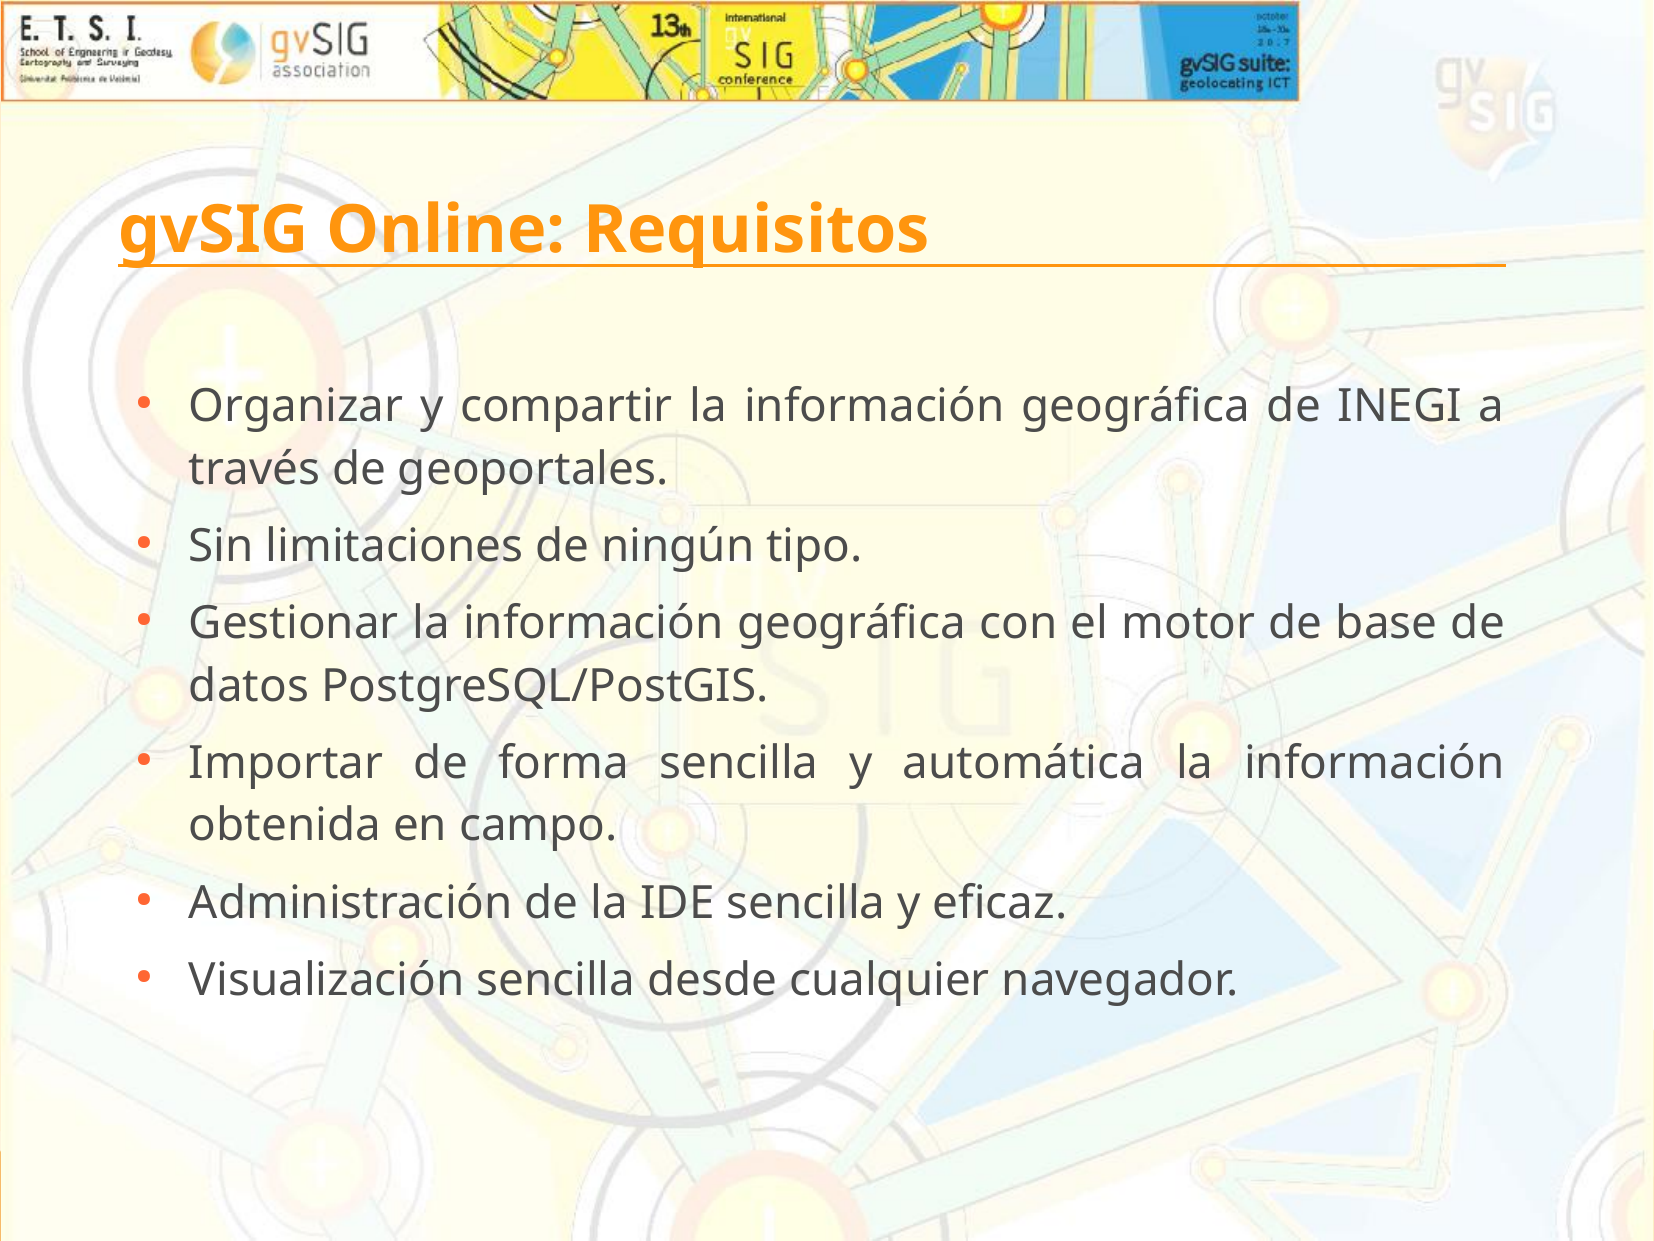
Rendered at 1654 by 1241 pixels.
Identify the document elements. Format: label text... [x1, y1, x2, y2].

picture [0, 0, 1654, 1241]
title gvSIG Online: Requisitos [118, 177, 1607, 276]
list Organizar y compartir la información geográfica de INEGI a través de geoportales. Sin limitaciones de ningún tipo. Gestionar la información geográfica con el motor de base de datos PostgreSQL/PostGIS. Importar de forma sencilla y automática la información obtenida en campo. Administración de la IDE sencilla y eficaz. Visualización sencilla desde cualquier navegador. [118, 295, 1506, 914]
